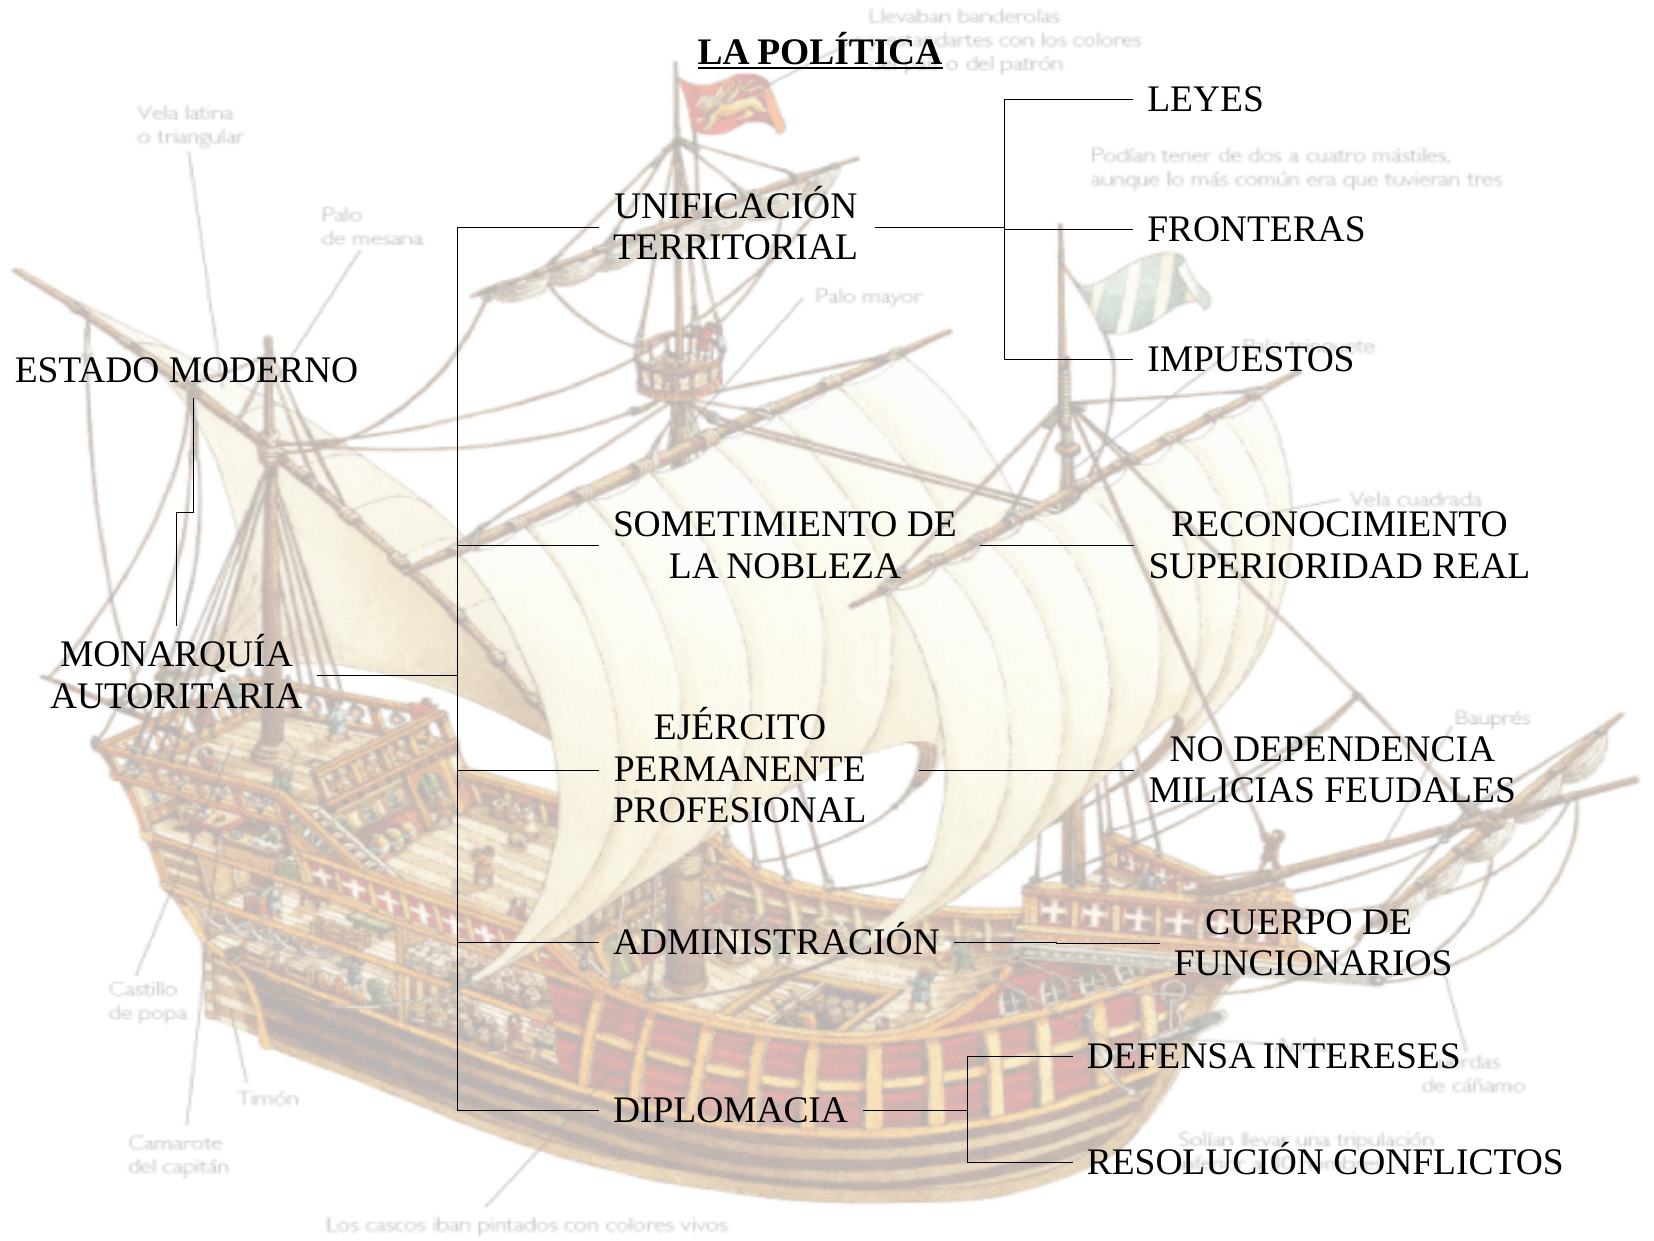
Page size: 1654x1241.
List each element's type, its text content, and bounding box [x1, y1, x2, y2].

text_box CUERPO DE FUNCIONARIOS [1159, 893, 1477, 994]
text_box IMPUESTOS [1132, 330, 1383, 389]
text_box MONARQUÍA AUTORITARIA [35, 625, 318, 726]
text_box ESTADO MODERNO [0, 341, 388, 399]
text_box LEYES [1132, 70, 1283, 129]
picture [0, 0, 1654, 1241]
text_box NO DEPENDENCIA MILICIAS FEUDALES [1133, 720, 1533, 821]
text_box DIPLOMACIA [598, 1081, 864, 1140]
text_box DEFENSA INTERESES [1072, 1027, 1501, 1085]
text_box FRONTERAS [1132, 200, 1394, 259]
text_box RECONOCIMIENTO SUPERIORIDAD REAL [1133, 496, 1557, 596]
text_box UNIFICACIÓN TERRITORIAL [598, 177, 876, 278]
text_box ADMINISTRACIÓN [598, 914, 955, 972]
text_box RESOLUCIÓN CONFLICTOS [1072, 1133, 1602, 1192]
text_box SOMETIMIENTO DE LA NOBLEZA [598, 496, 981, 596]
text_box EJÉRCITO PERMANENTE PROFESIONAL [598, 698, 920, 842]
text_box LA POLÍTICA [682, 23, 958, 82]
